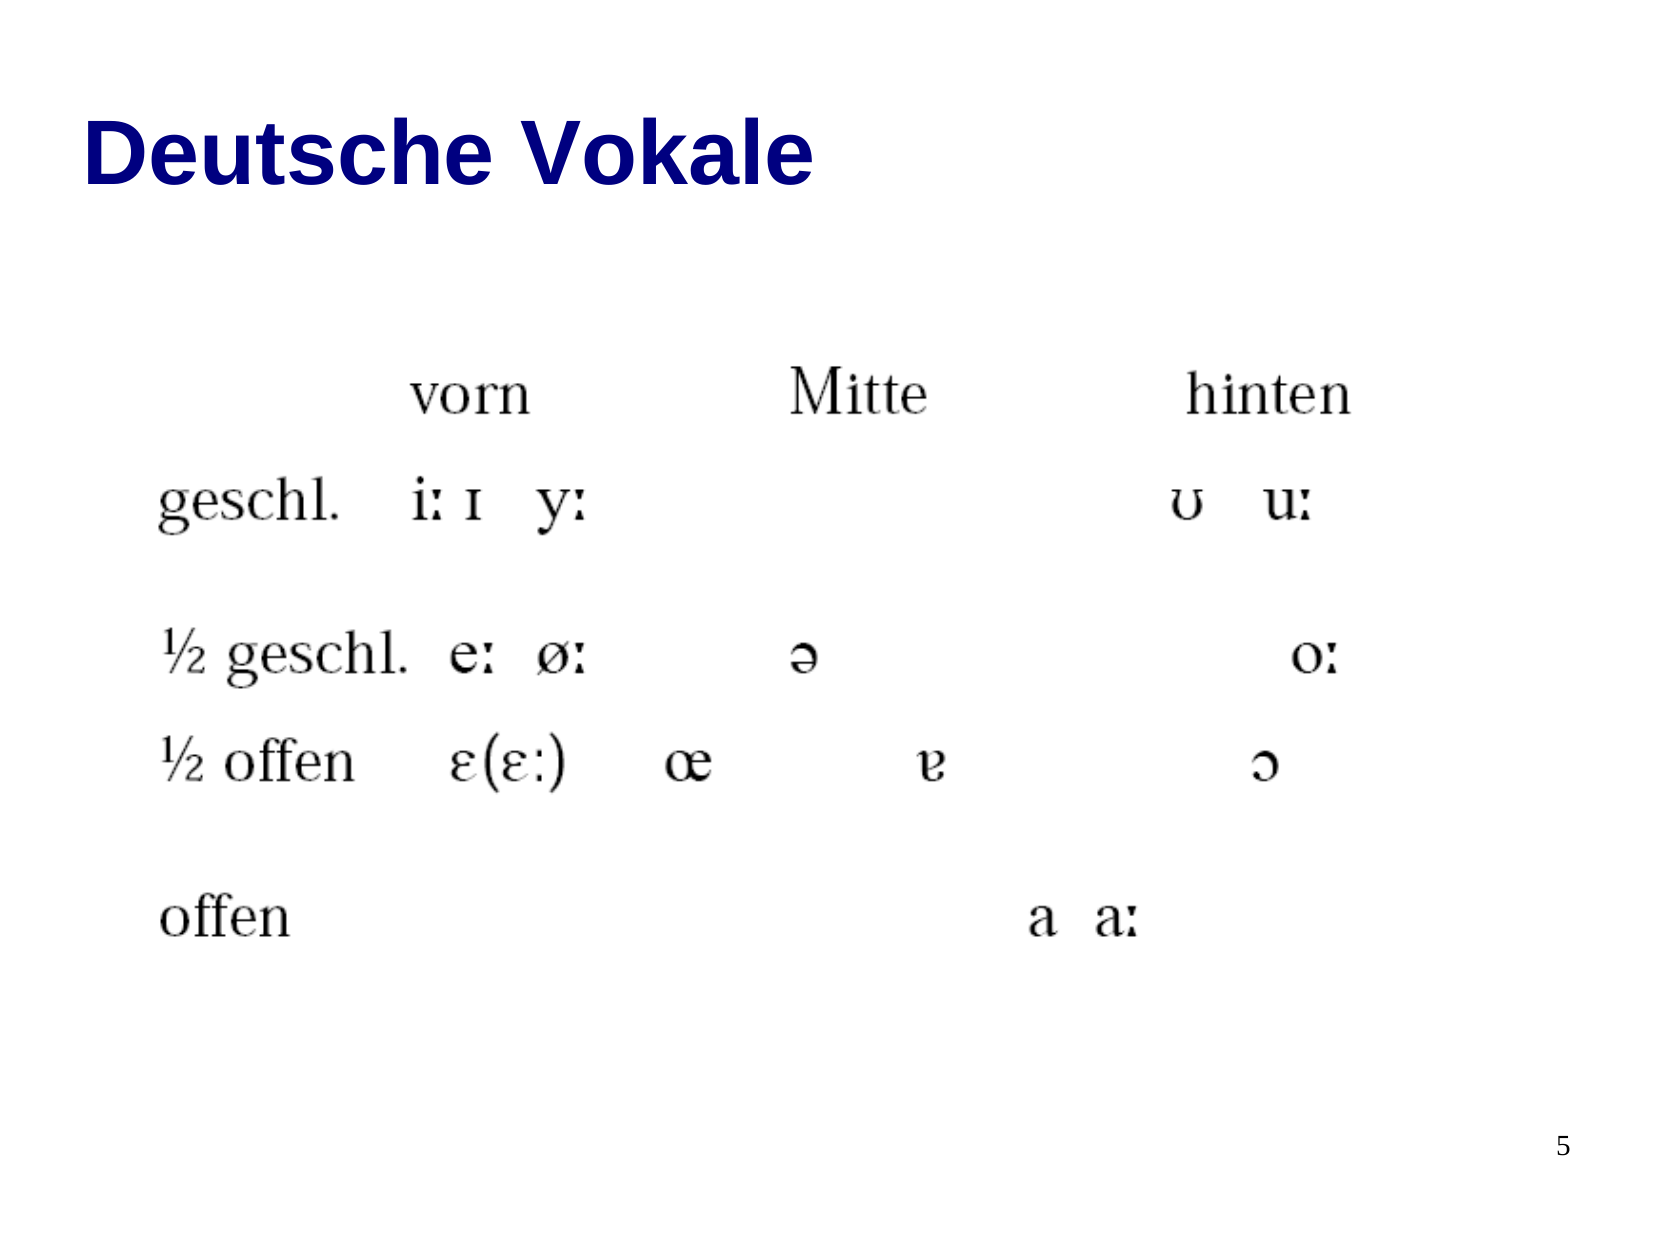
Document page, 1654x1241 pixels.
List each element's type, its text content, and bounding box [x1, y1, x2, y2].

picture [102, 329, 1418, 1022]
title Deutsche Vokale [82, 49, 1571, 257]
